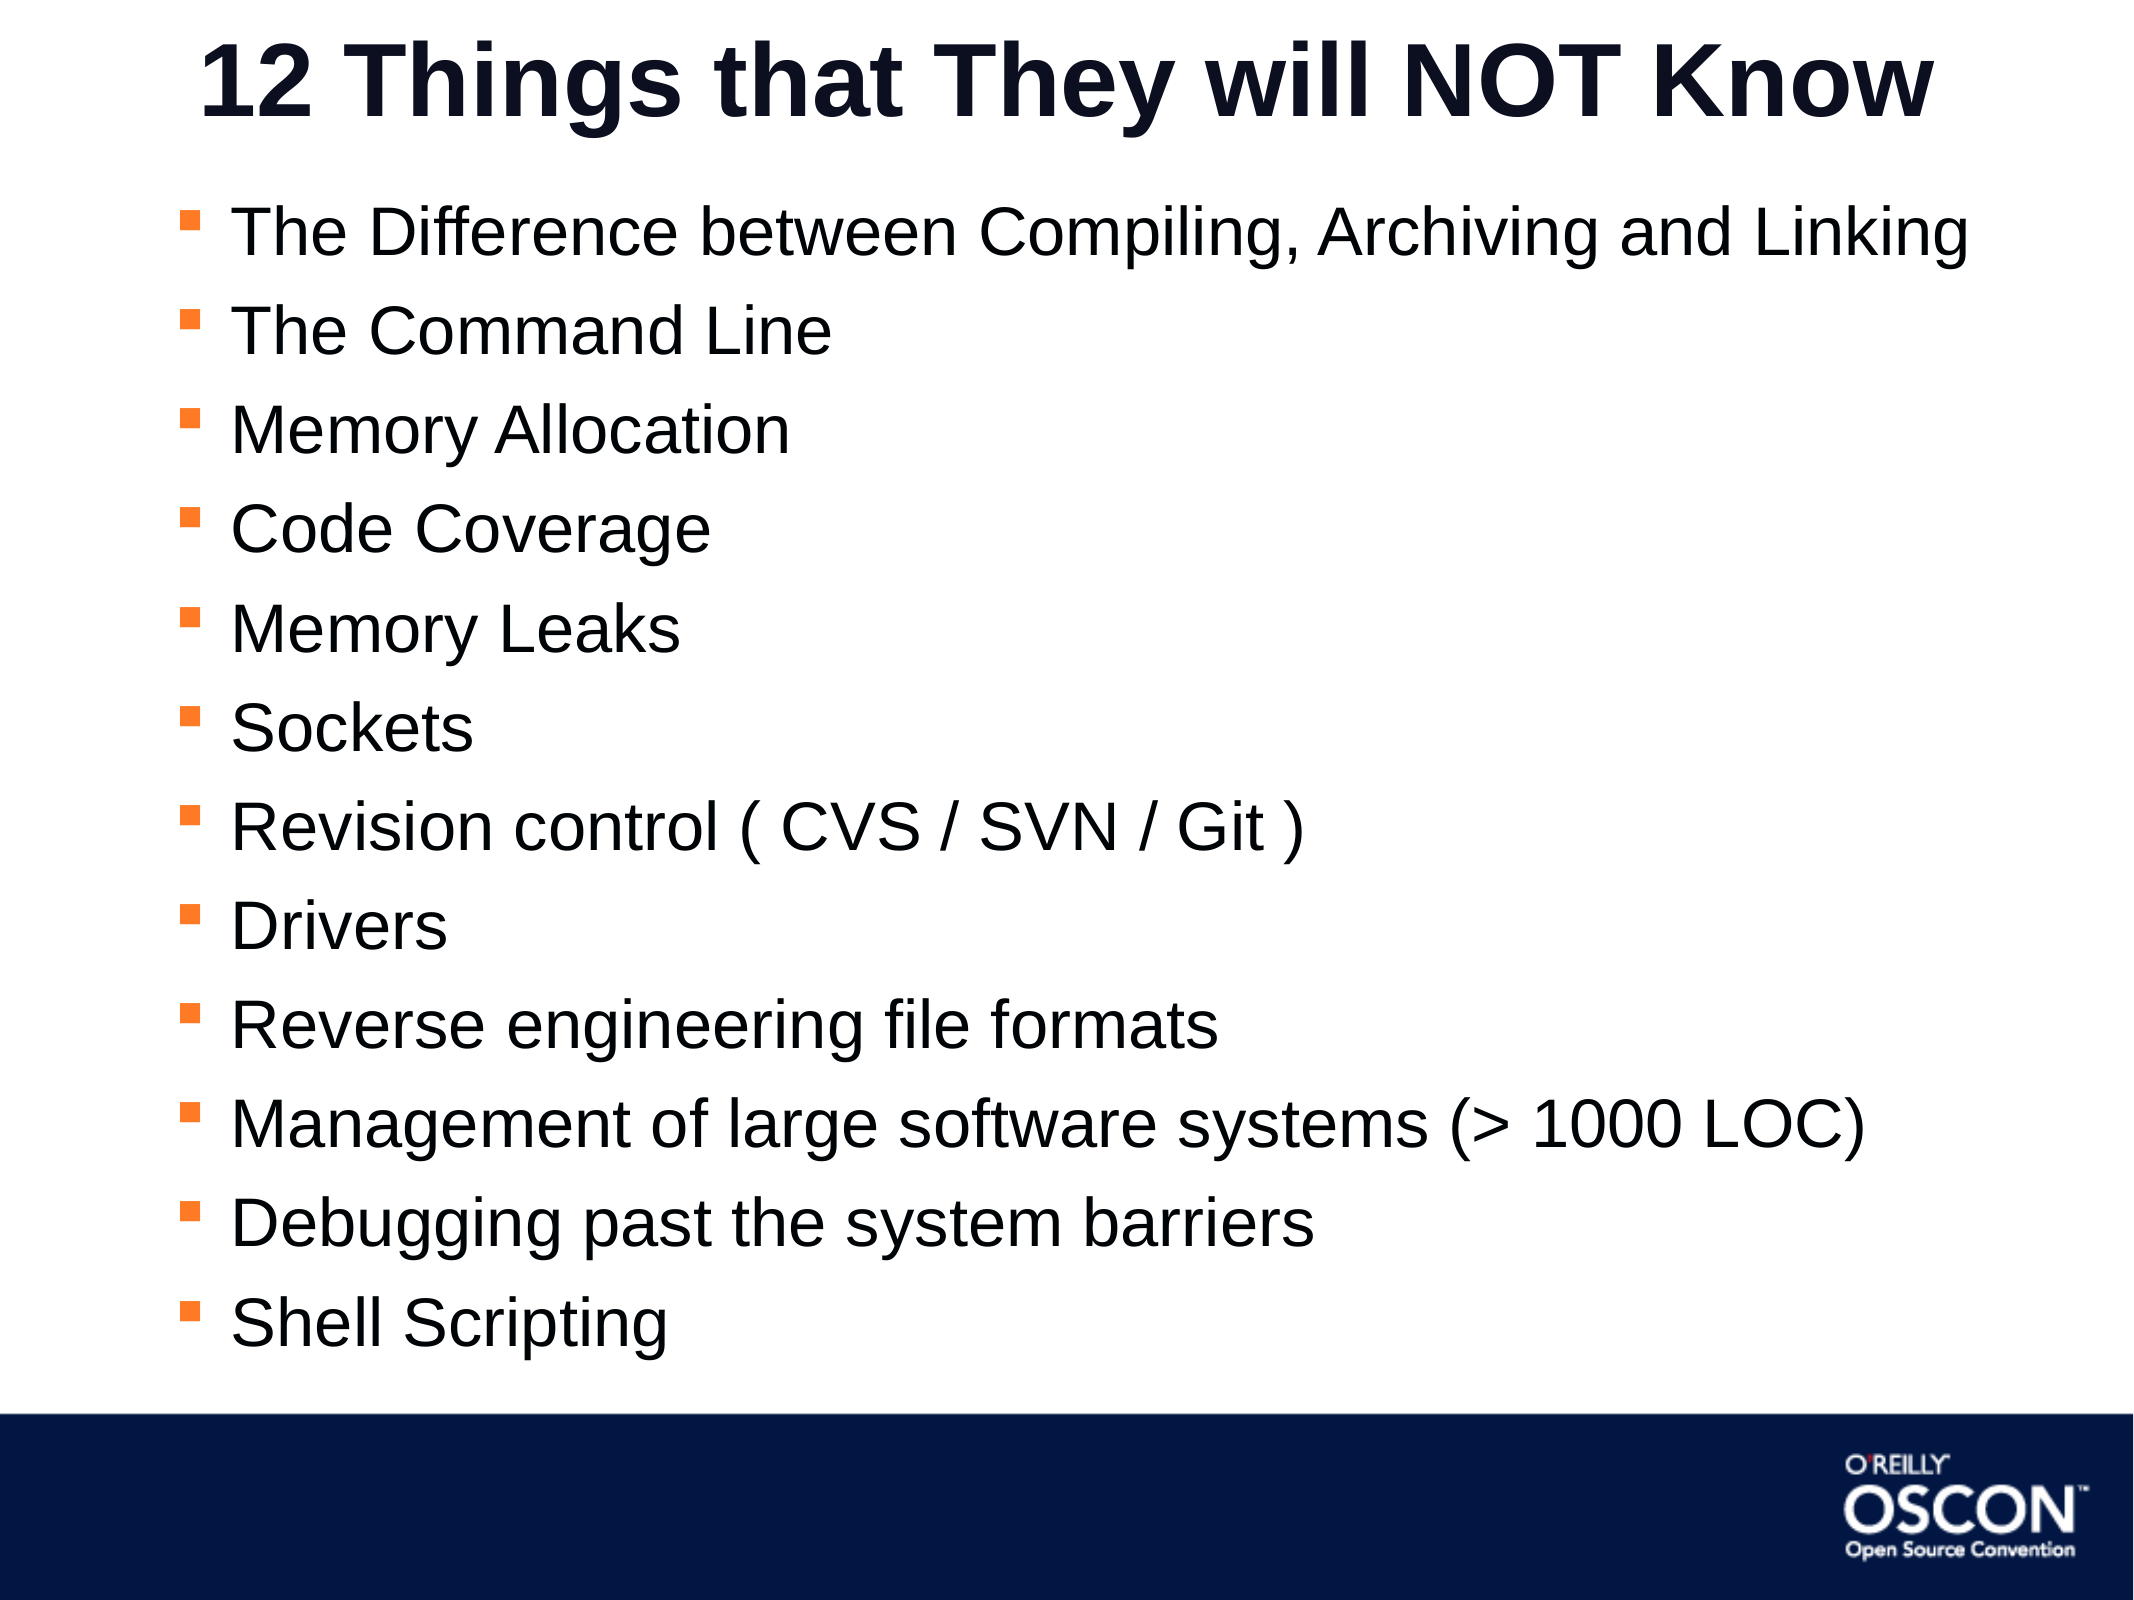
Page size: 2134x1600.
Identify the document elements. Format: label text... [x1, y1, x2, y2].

title 12 Things that They will NOT Know [41, 0, 2094, 151]
list The Difference between Compiling, Archiving and Linking The Command Line Memory Allocation Code Coverage Memory Leaks Sockets Revision control ( CVS / SVN / Git ) Drivers Reverse engineering file formats Management of large software systems (> 1000 LOC) Debugging past the system barriers Shell Scripting [160, 187, 2025, 1370]
picture [0, 0, 2134, 1600]
